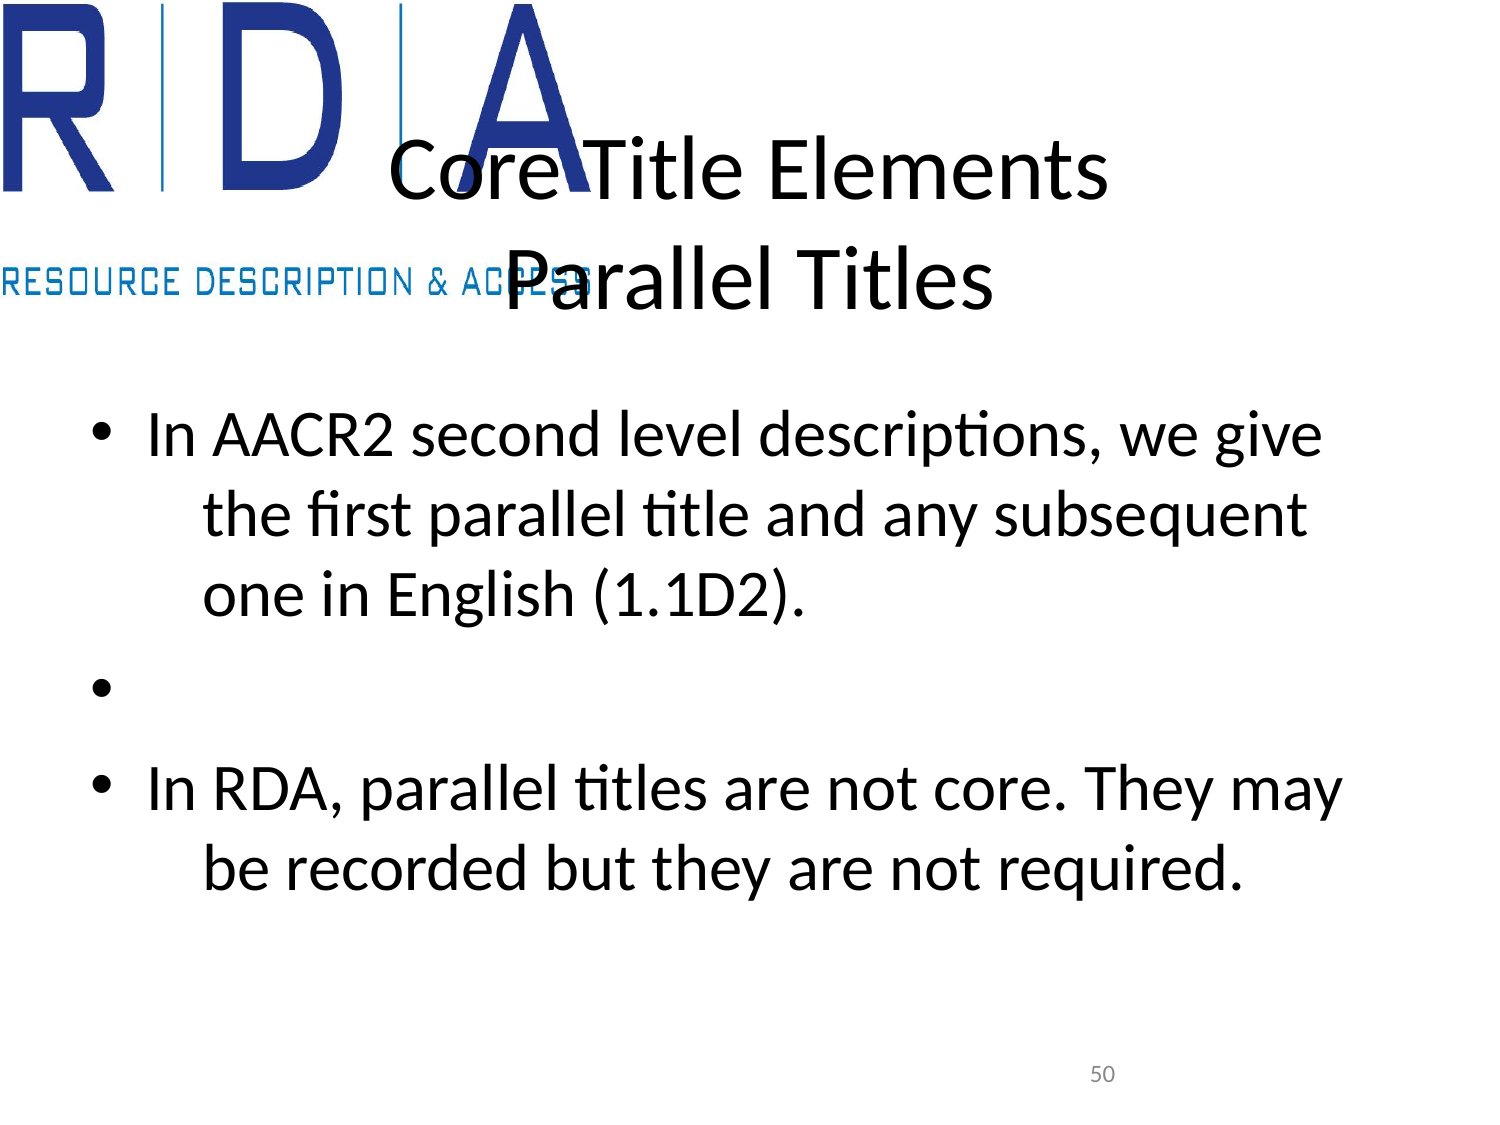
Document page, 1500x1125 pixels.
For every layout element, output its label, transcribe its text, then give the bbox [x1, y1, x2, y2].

list In AACR2 second level descriptions, we give the first parallel title and any subsequent one in English (1.1D2). In RDA, parallel titles are not core. They may be recorded but they are not required. [75, 382, 1426, 1125]
title Core Title Elements Parallel Titles [75, 99, 1426, 288]
text_box 50 [1074, 1042, 1426, 1103]
